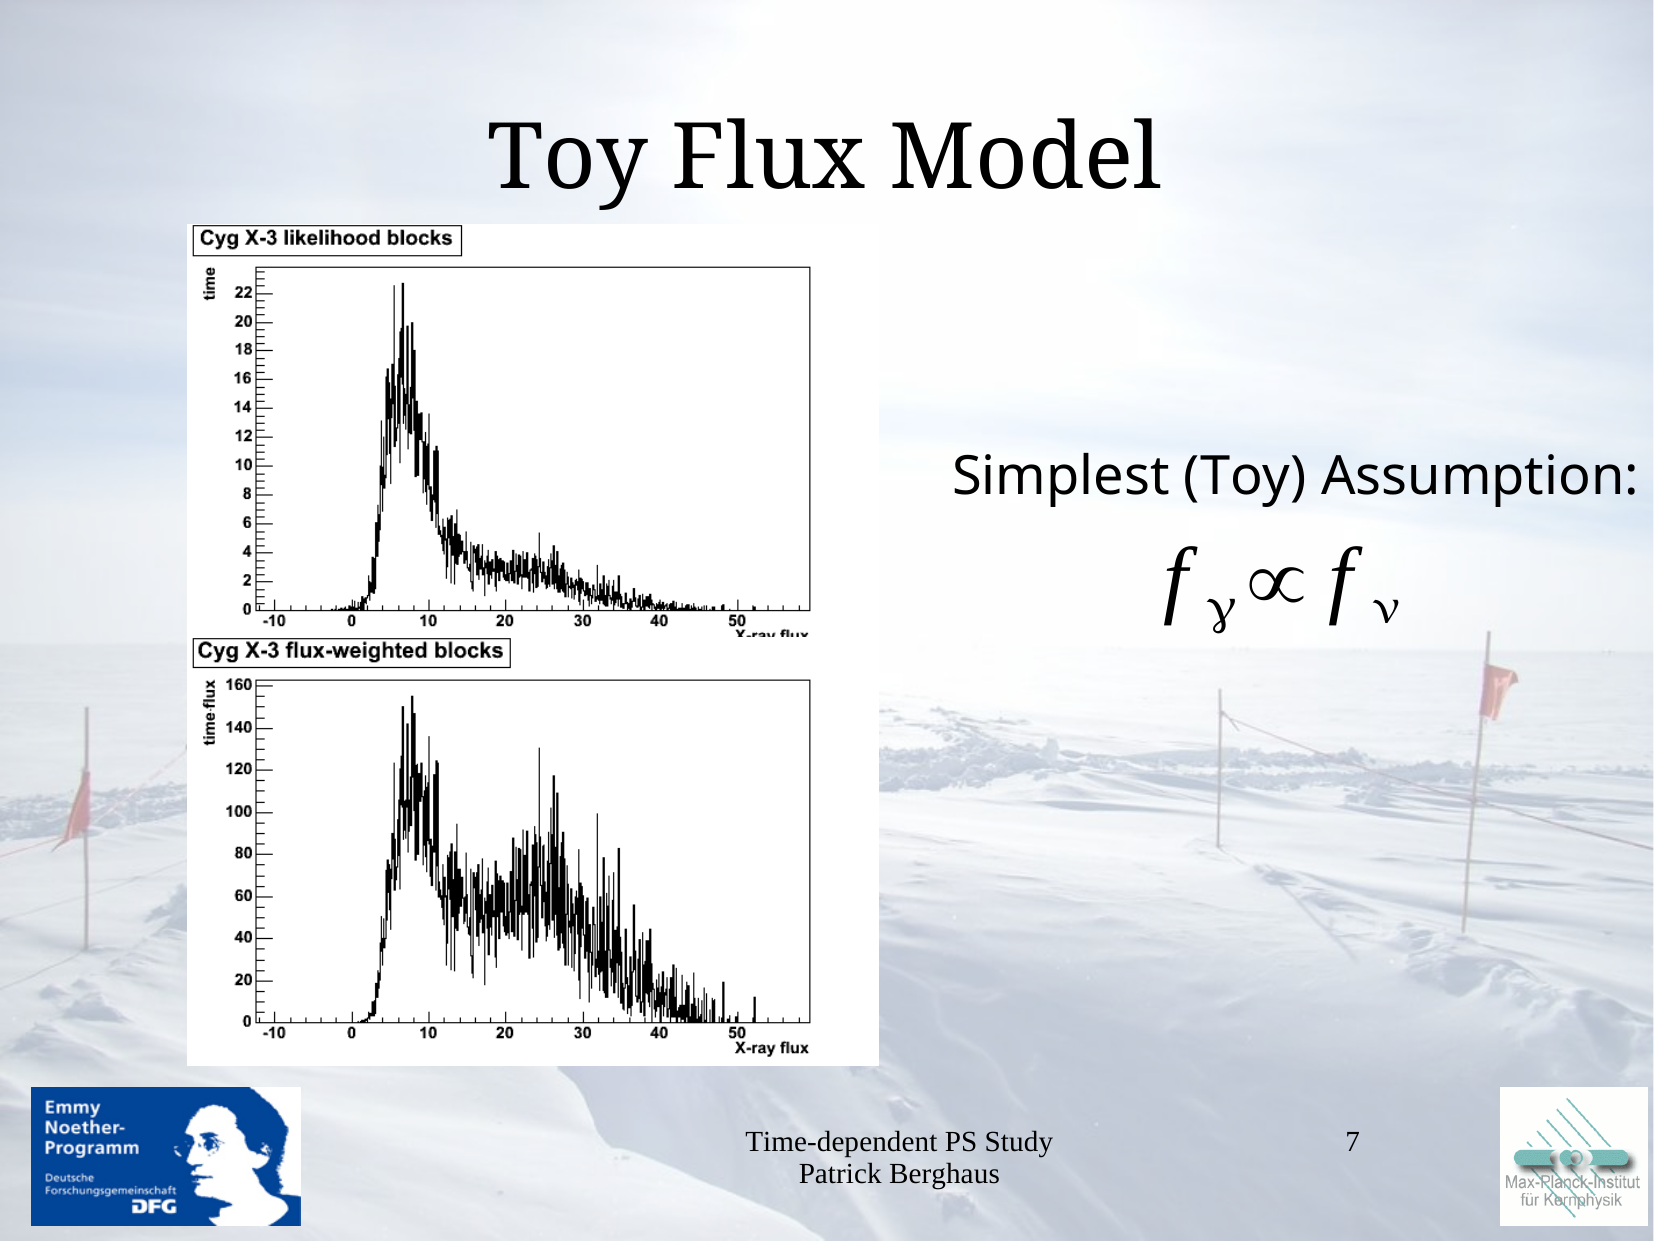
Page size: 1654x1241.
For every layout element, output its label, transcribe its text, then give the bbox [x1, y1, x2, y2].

picture [31, 1087, 301, 1226]
text_box Simplest (Toy) Assumption: [937, 429, 1632, 510]
picture [1500, 1087, 1648, 1226]
title Toy Flux Model [75, 49, 1576, 257]
chart [1125, 509, 1426, 636]
picture [187, 224, 879, 1066]
